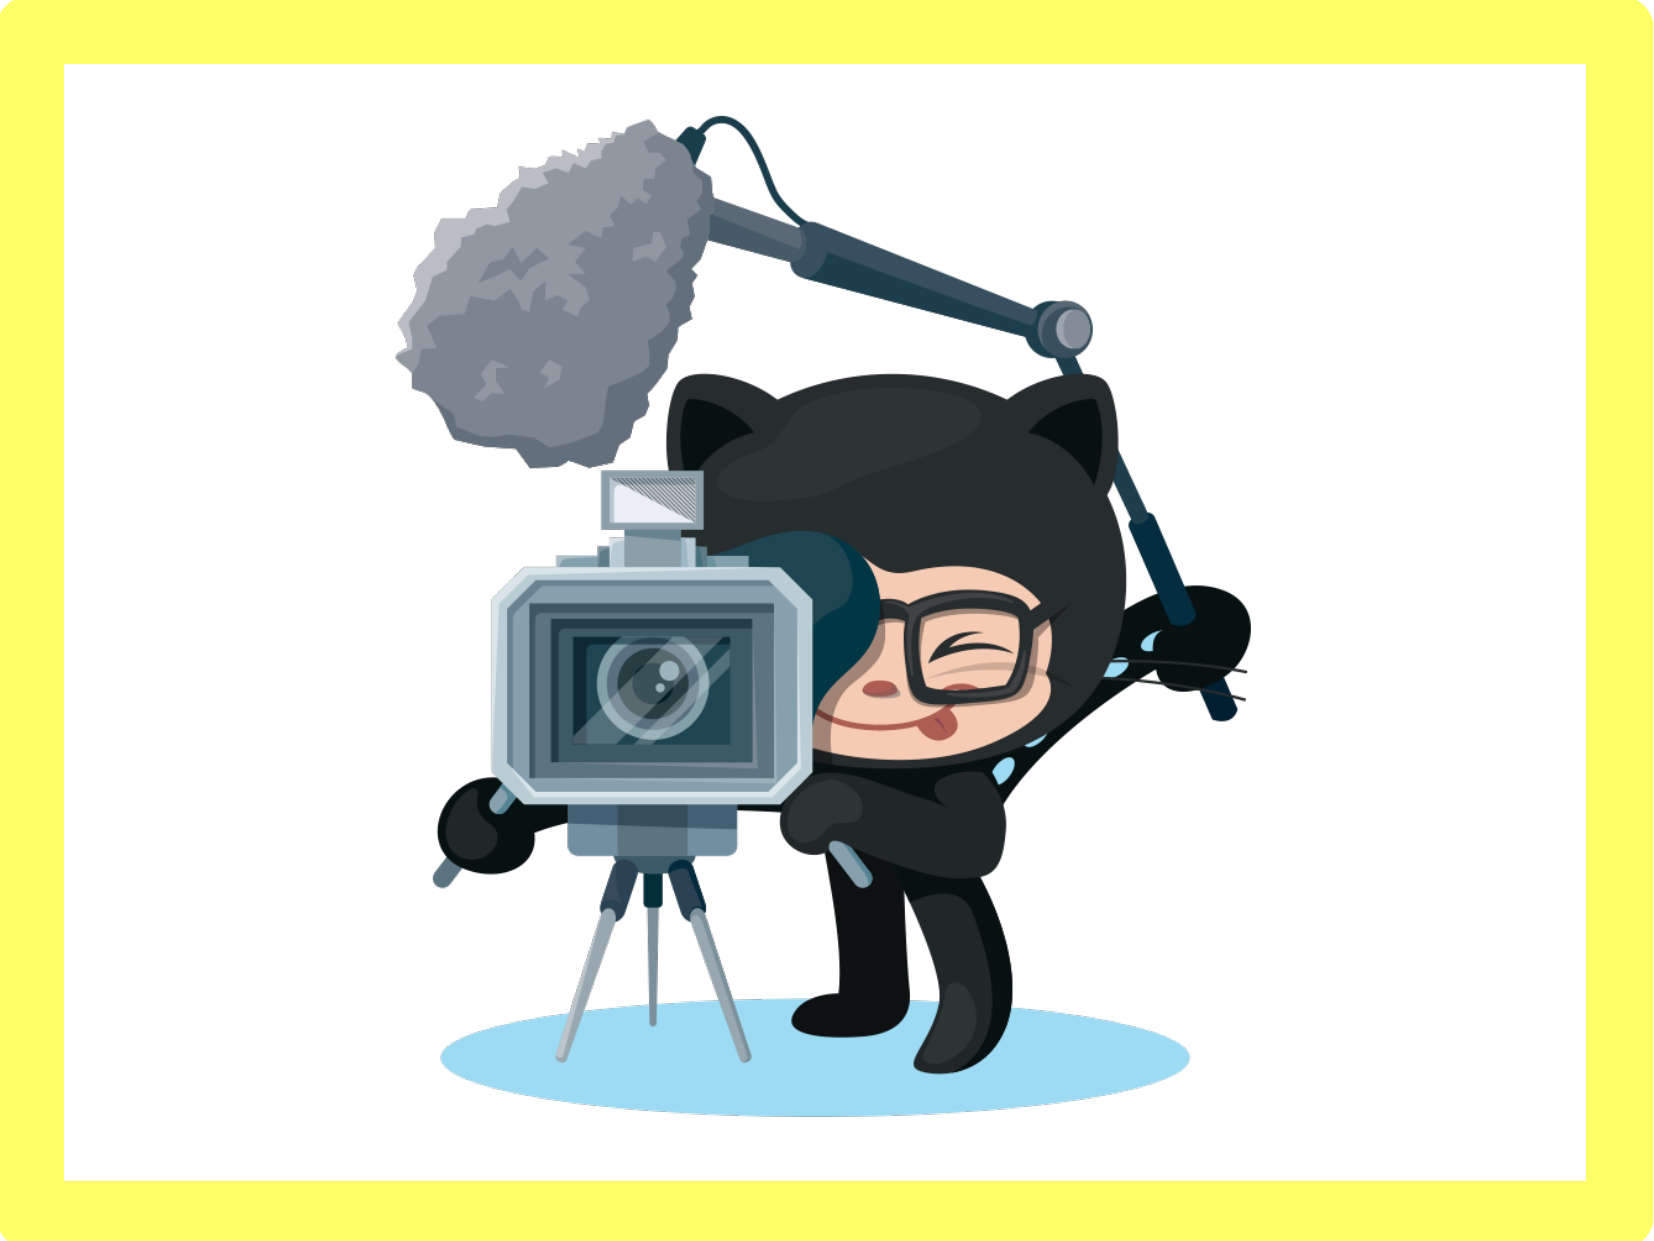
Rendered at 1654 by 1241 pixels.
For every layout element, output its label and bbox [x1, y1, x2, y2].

picture [270, 63, 1377, 1171]
